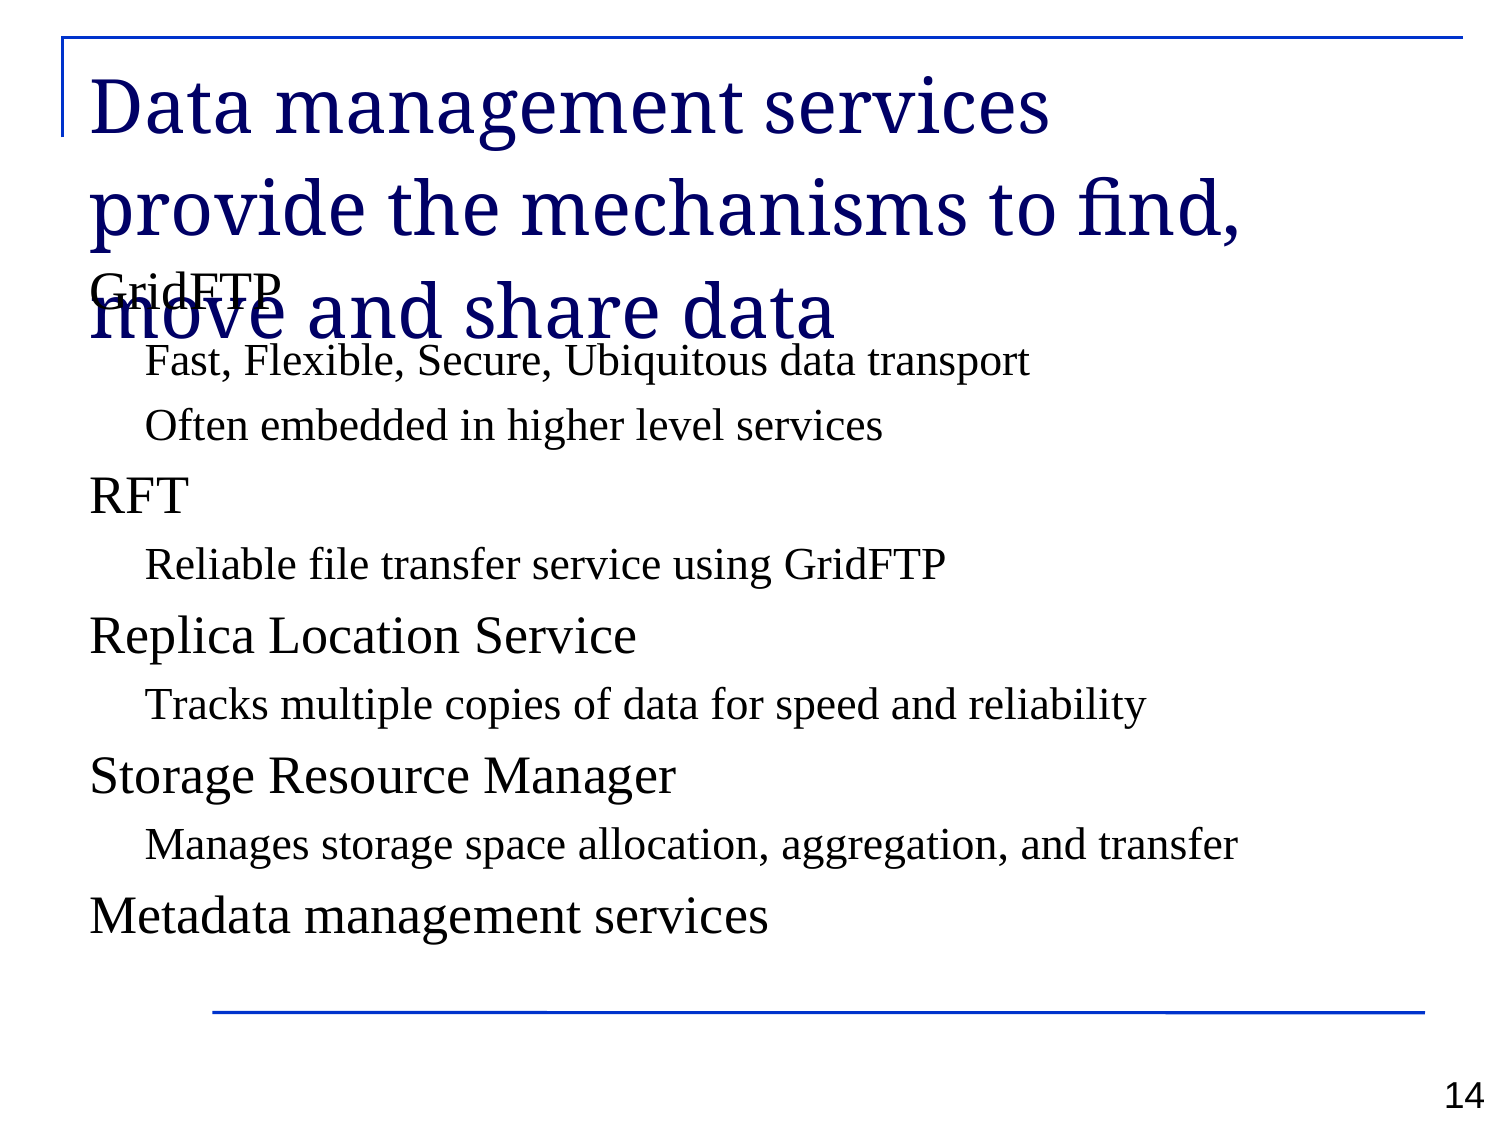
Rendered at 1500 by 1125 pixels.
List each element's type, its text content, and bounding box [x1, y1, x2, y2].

text_box <number> [1425, 1075, 1500, 1123]
title Data management services provide the mechanisms to find, move and share data [75, 45, 1363, 242]
list GridFTP Fast, Flexible, Secure, Ubiquitous data transport Often embedded in higher level services RFT Reliable file transfer service using GridFTP Replica Location Service Tracks multiple copies of data for speed and reliability Storage Resource Manager Manages storage space allocation, aggregation, and transfer Metadata management services [75, 253, 1426, 1054]
